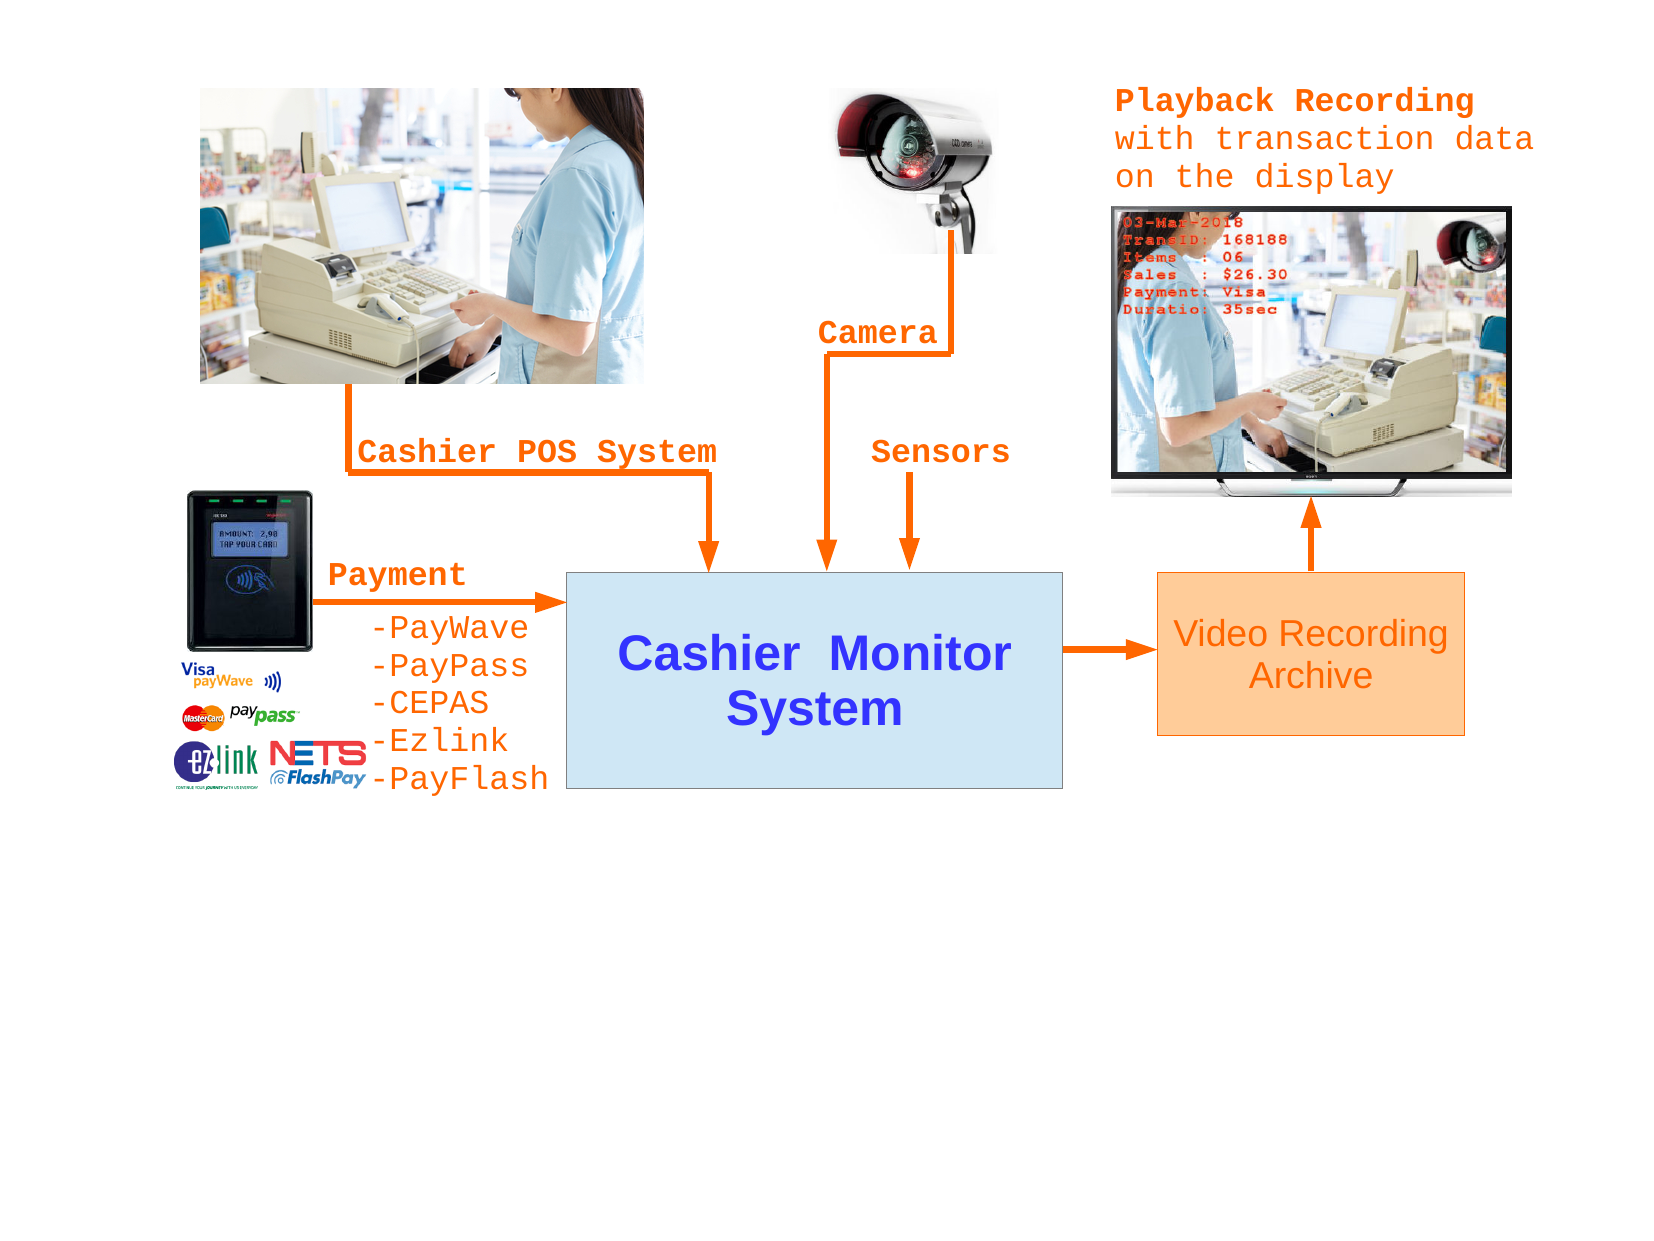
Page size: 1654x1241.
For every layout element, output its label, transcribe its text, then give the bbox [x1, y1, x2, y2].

text_box Camera [803, 308, 953, 362]
picture [828, 88, 999, 254]
picture [200, 88, 644, 384]
text_box Cashier Monitor System [566, 572, 1063, 789]
text_box Cashier POS System [342, 426, 706, 480]
text_box Cashier POS System [352, 426, 733, 480]
picture [179, 659, 302, 733]
text_box Video Recording Archive [1157, 572, 1465, 736]
text_box -PayWave -PayPass -CEPAS -Ezlink -PayFlash [354, 603, 565, 797]
picture [187, 490, 313, 652]
picture [171, 735, 373, 792]
text_box Playback Recording with transaction data on the display [1100, 76, 1550, 201]
text_box Payment [313, 550, 483, 603]
text_box Sensors [856, 426, 1026, 480]
picture [1111, 206, 1512, 497]
